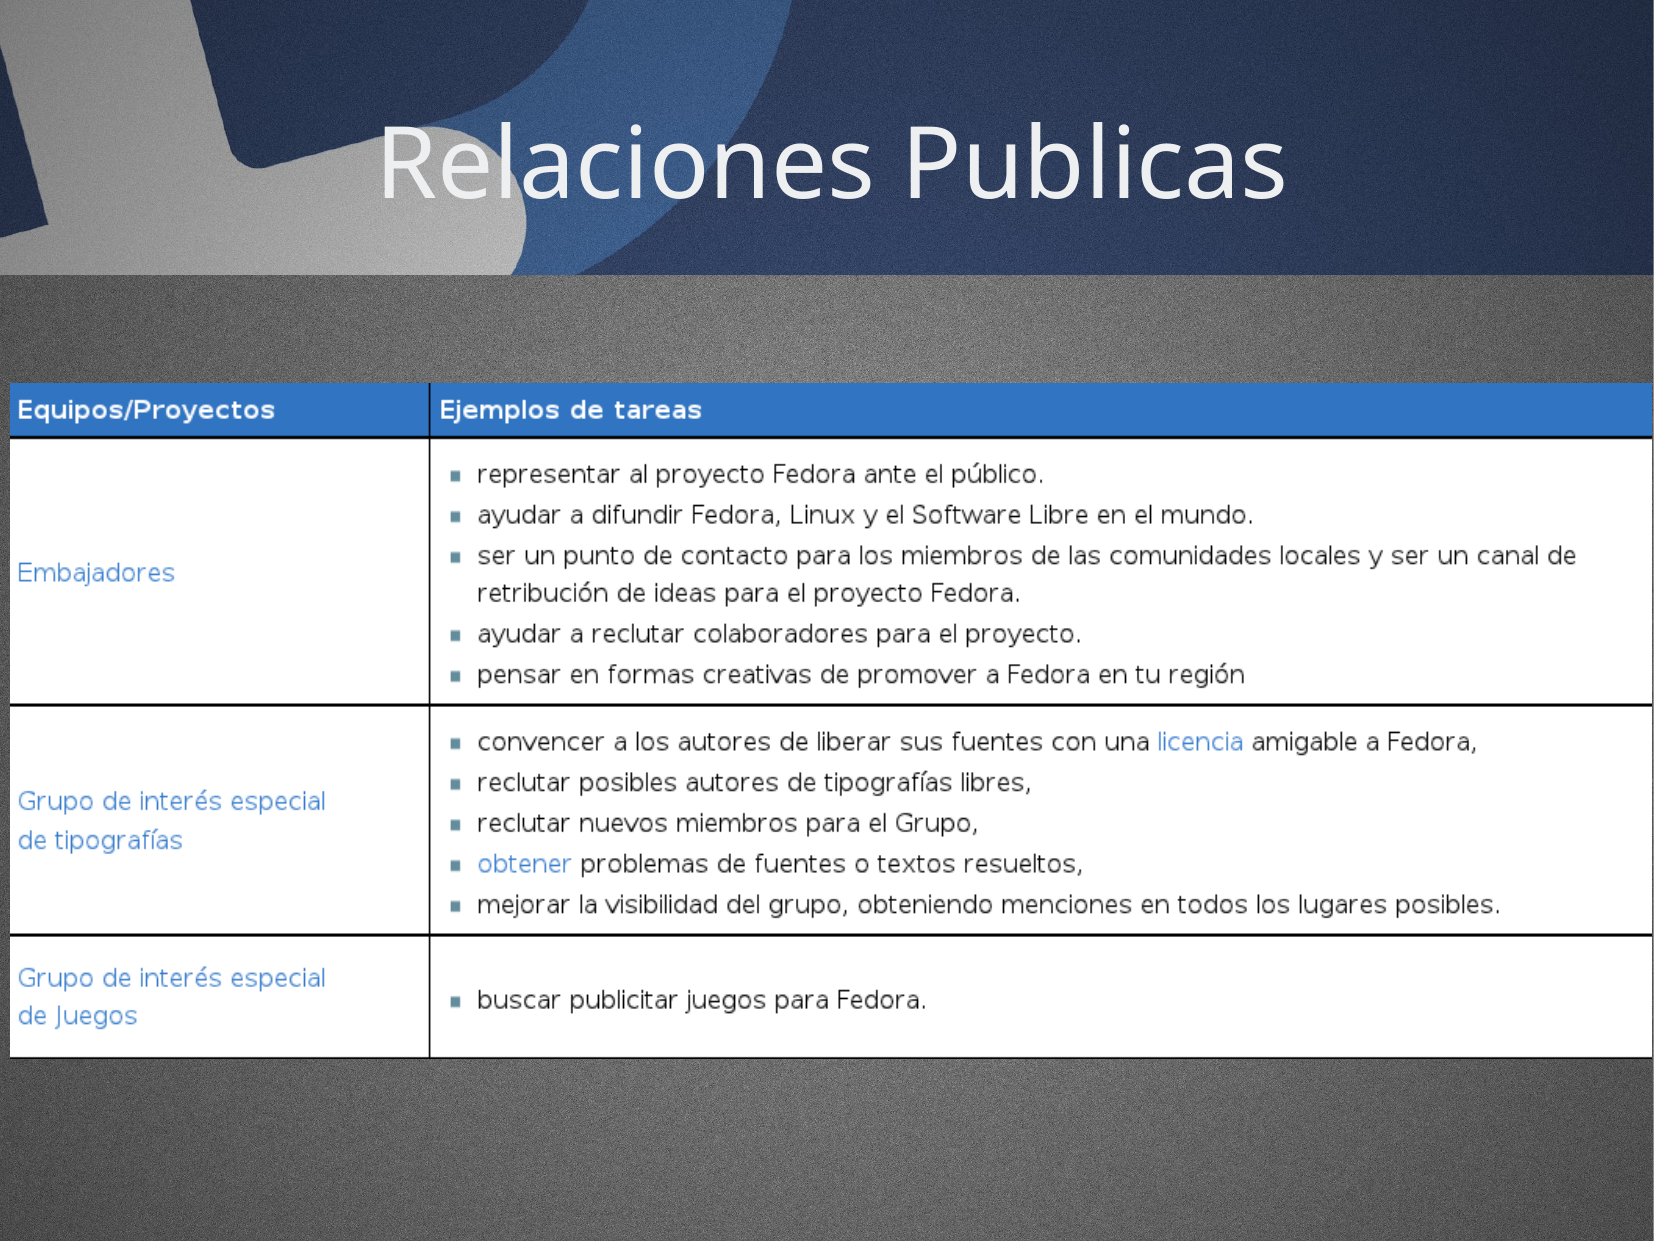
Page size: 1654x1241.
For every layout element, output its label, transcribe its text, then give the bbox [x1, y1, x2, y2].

picture [0, 0, 1654, 1241]
text_box Relaciones Publicas [88, 58, 1577, 266]
